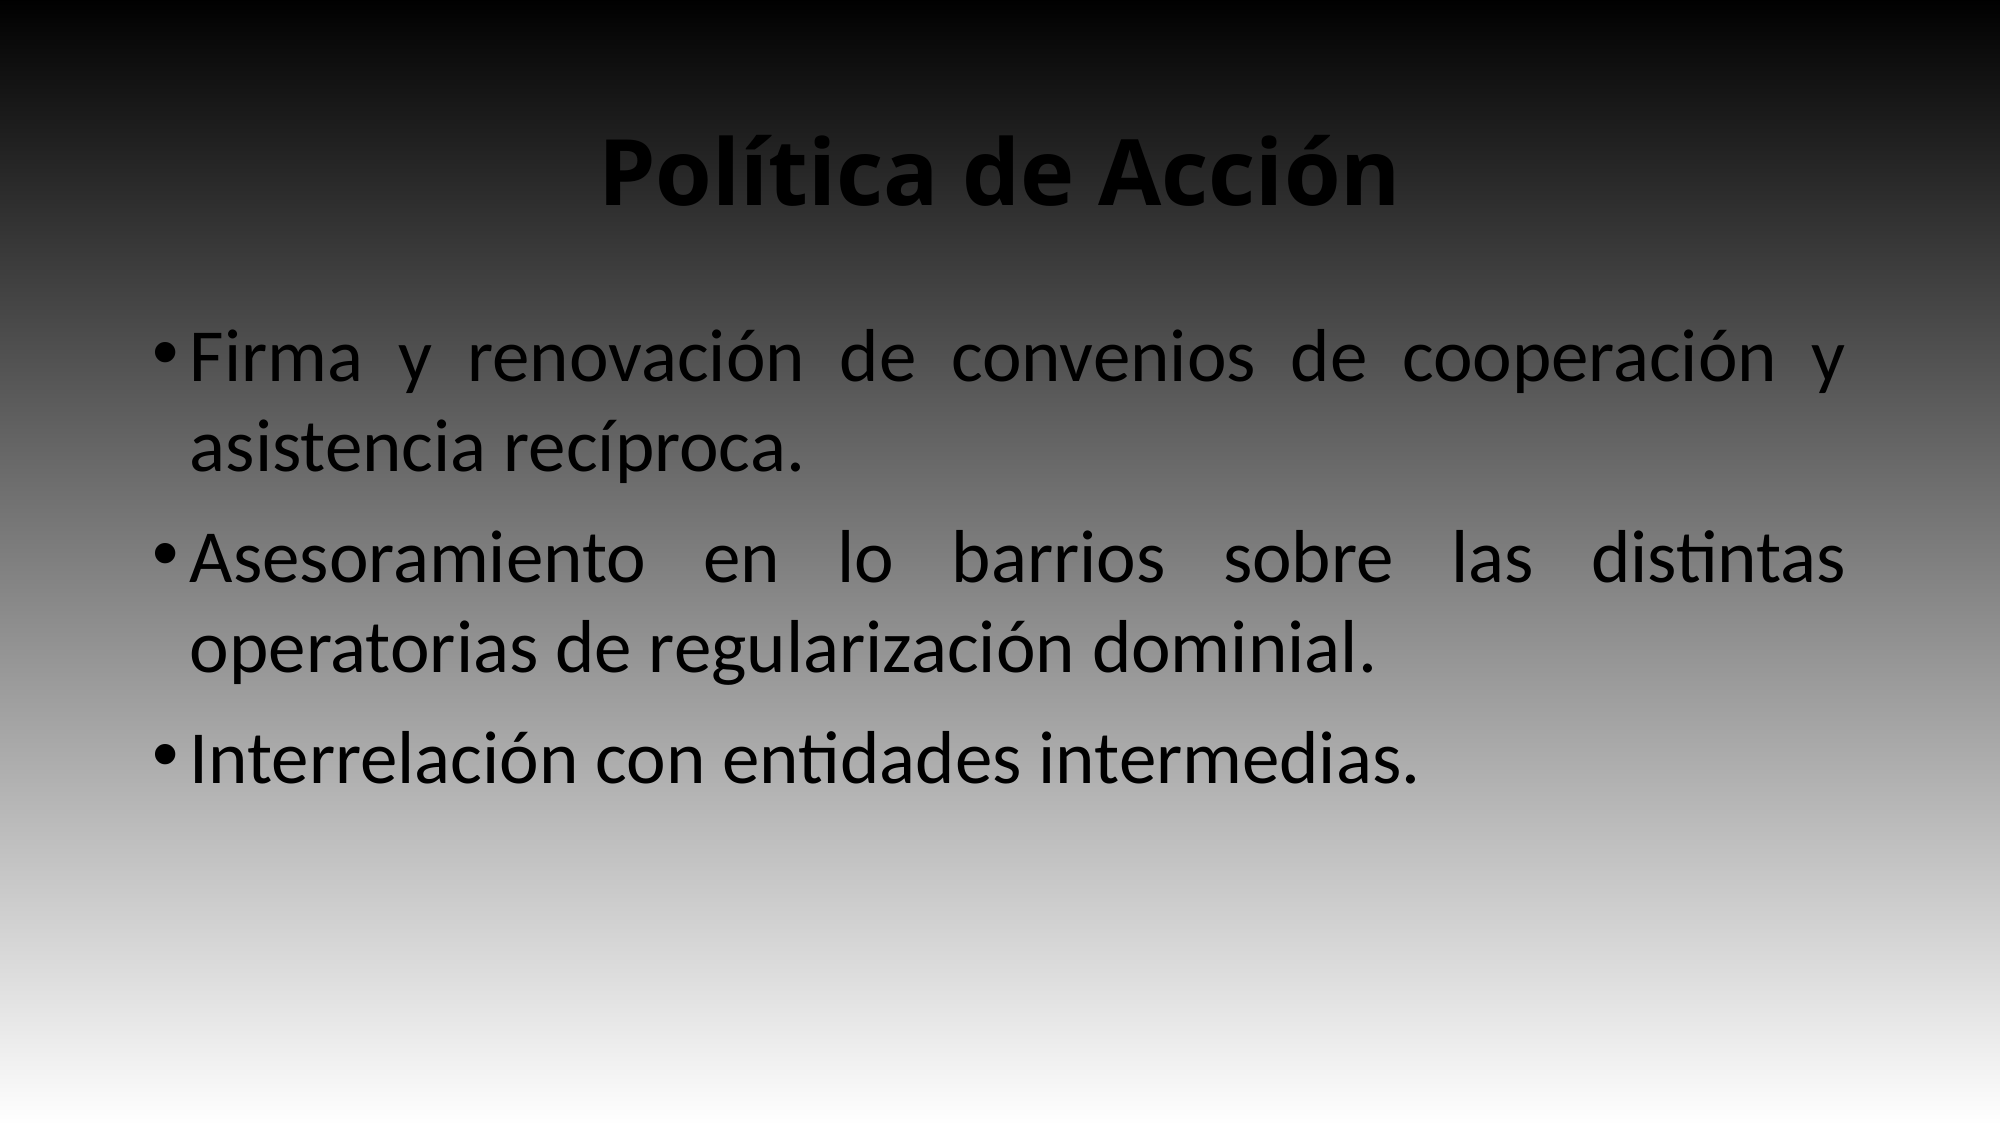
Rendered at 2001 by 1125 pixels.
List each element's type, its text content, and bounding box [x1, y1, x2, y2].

list Firma y renovación de convenios de cooperación y asistencia recíproca. Asesoramiento en lo barrios sobre las distintas operatorias de regularización dominial. Interrelación con entidades intermedias. [137, 299, 1863, 1014]
title Política de Acción [137, 59, 1863, 278]
